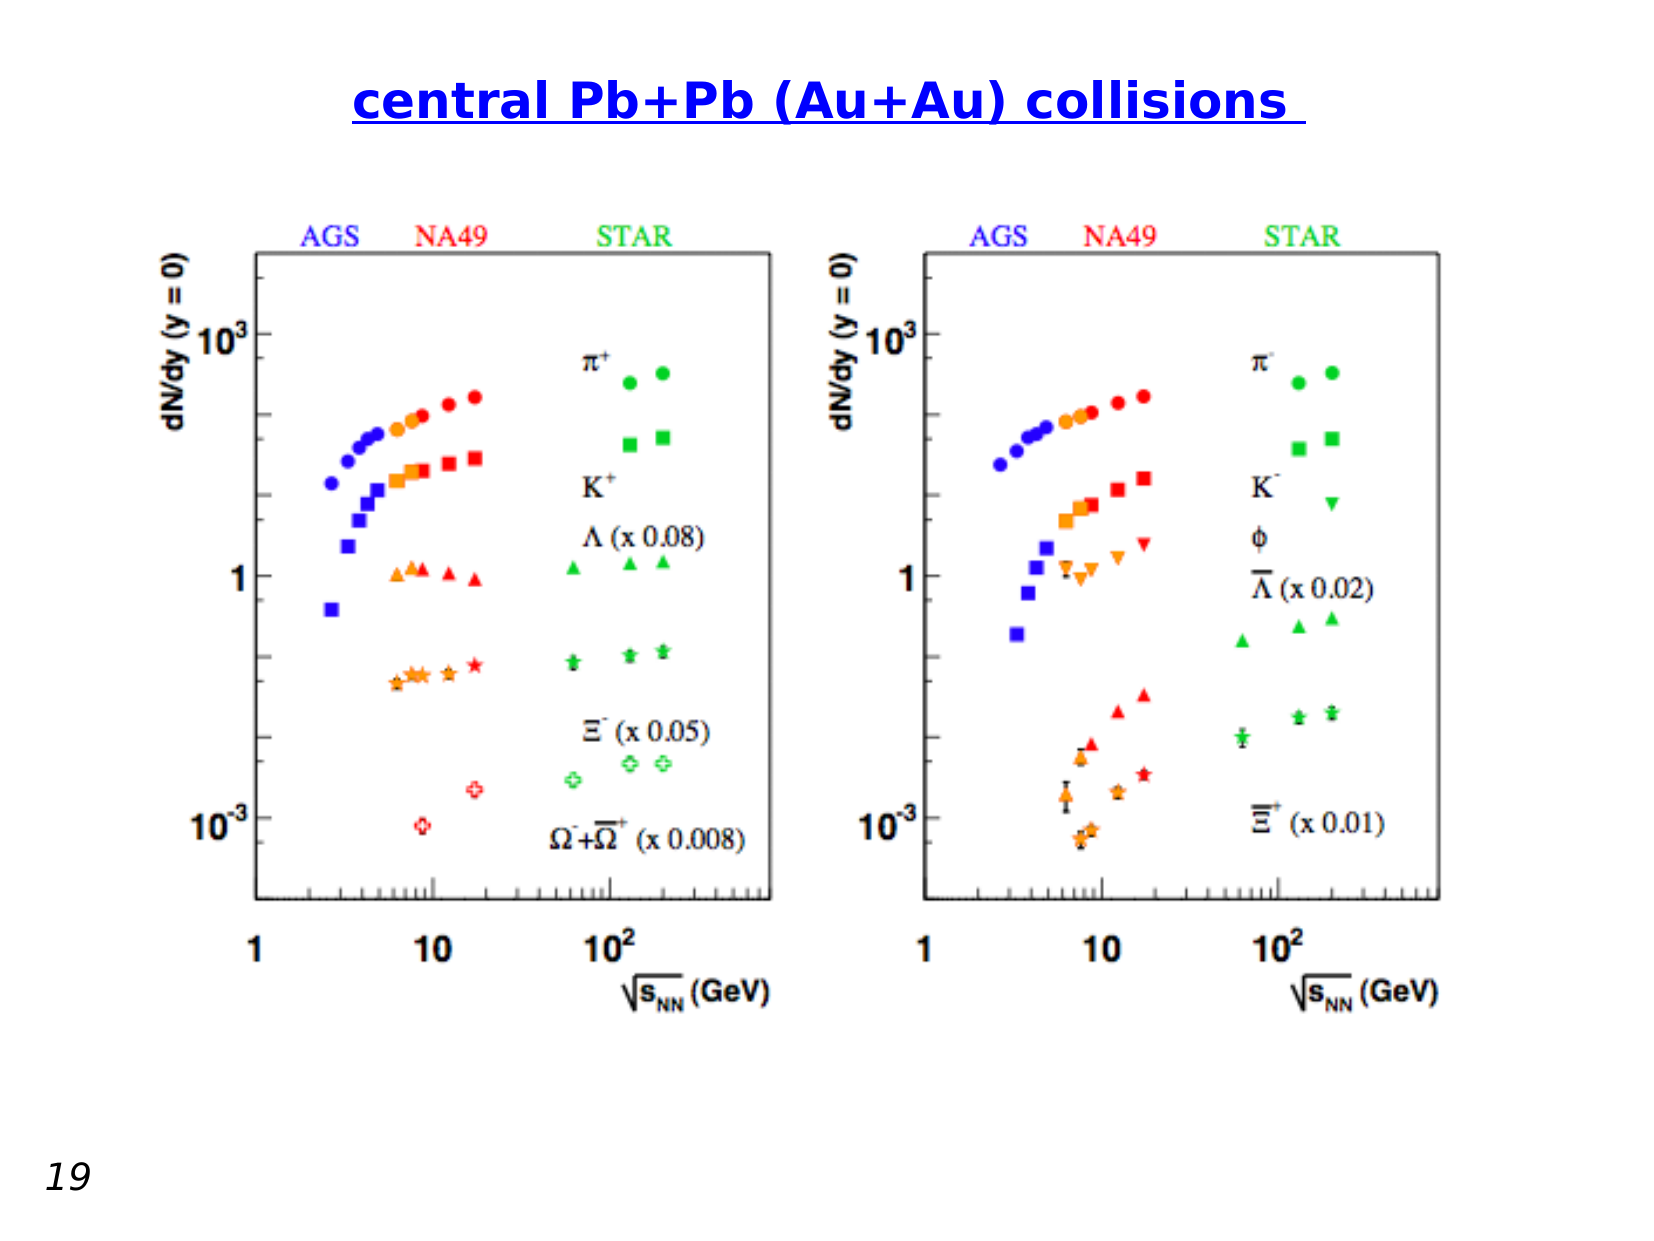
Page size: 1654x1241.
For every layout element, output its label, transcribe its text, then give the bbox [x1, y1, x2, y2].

picture [134, 186, 1474, 1042]
text_box central Pb+Pb (Au+Au) collisions [352, 71, 1307, 130]
